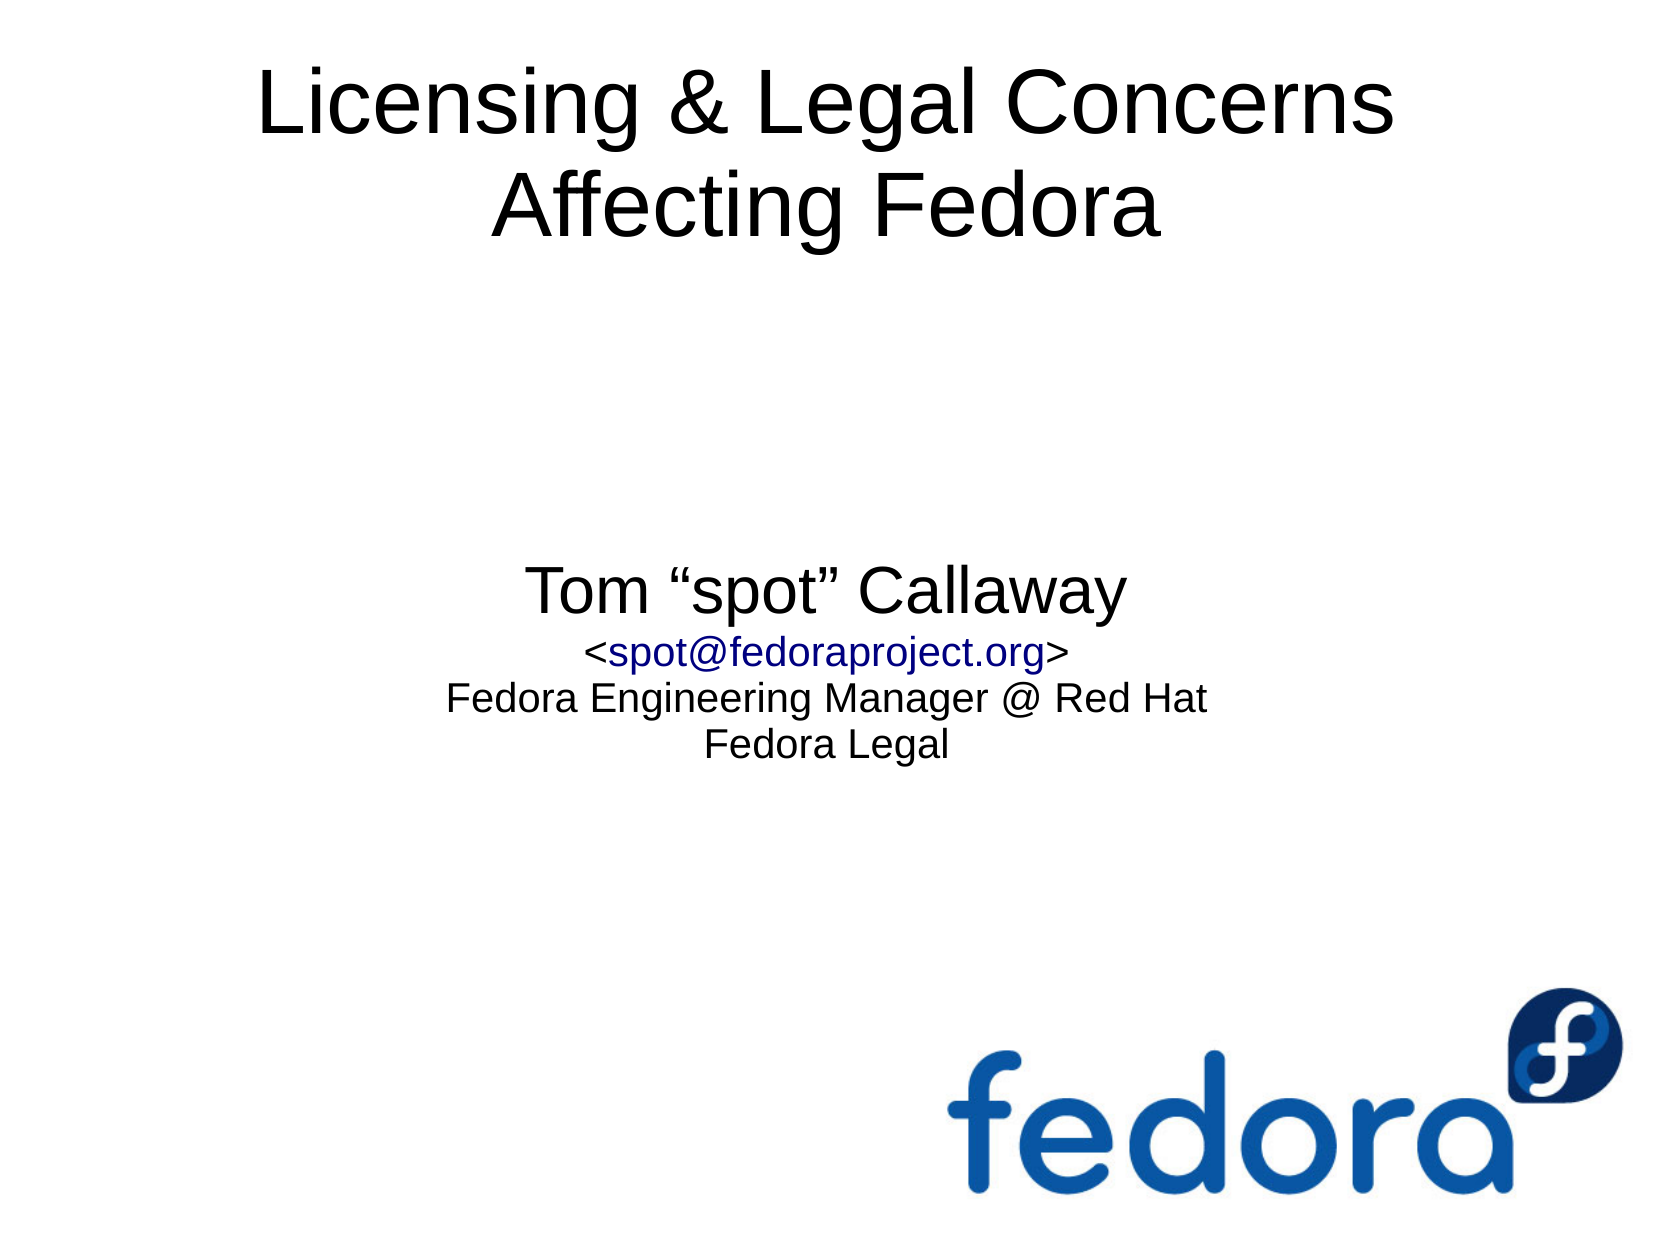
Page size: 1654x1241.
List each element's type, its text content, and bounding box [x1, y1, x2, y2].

subtitle Tom “spot” Callaway <spot@fedoraproject.org> Fedora Engineering Manager @ Red Hat Fedora Legal [82, 290, 1571, 1109]
title Licensing & Legal Concerns Affecting Fedora [82, 49, 1571, 257]
picture [925, 967, 1638, 1223]
